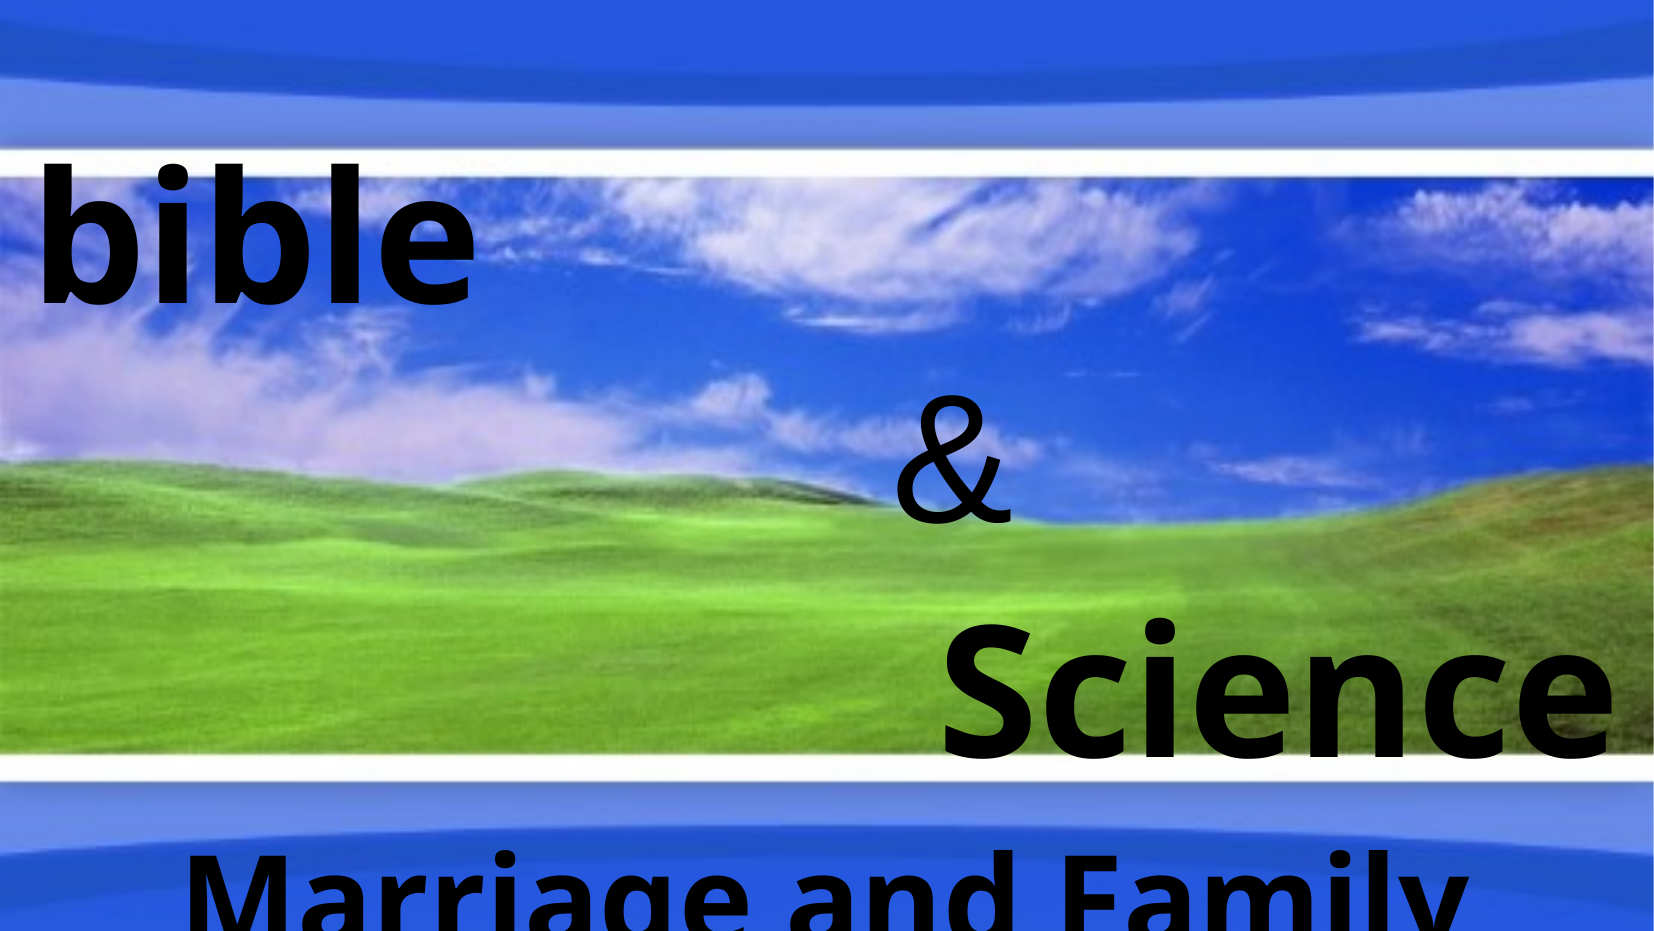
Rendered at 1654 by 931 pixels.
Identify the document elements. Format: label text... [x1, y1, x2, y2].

subtitle bible & Science Marriage and Family [30, 147, 1621, 931]
picture [0, 0, 1654, 931]
